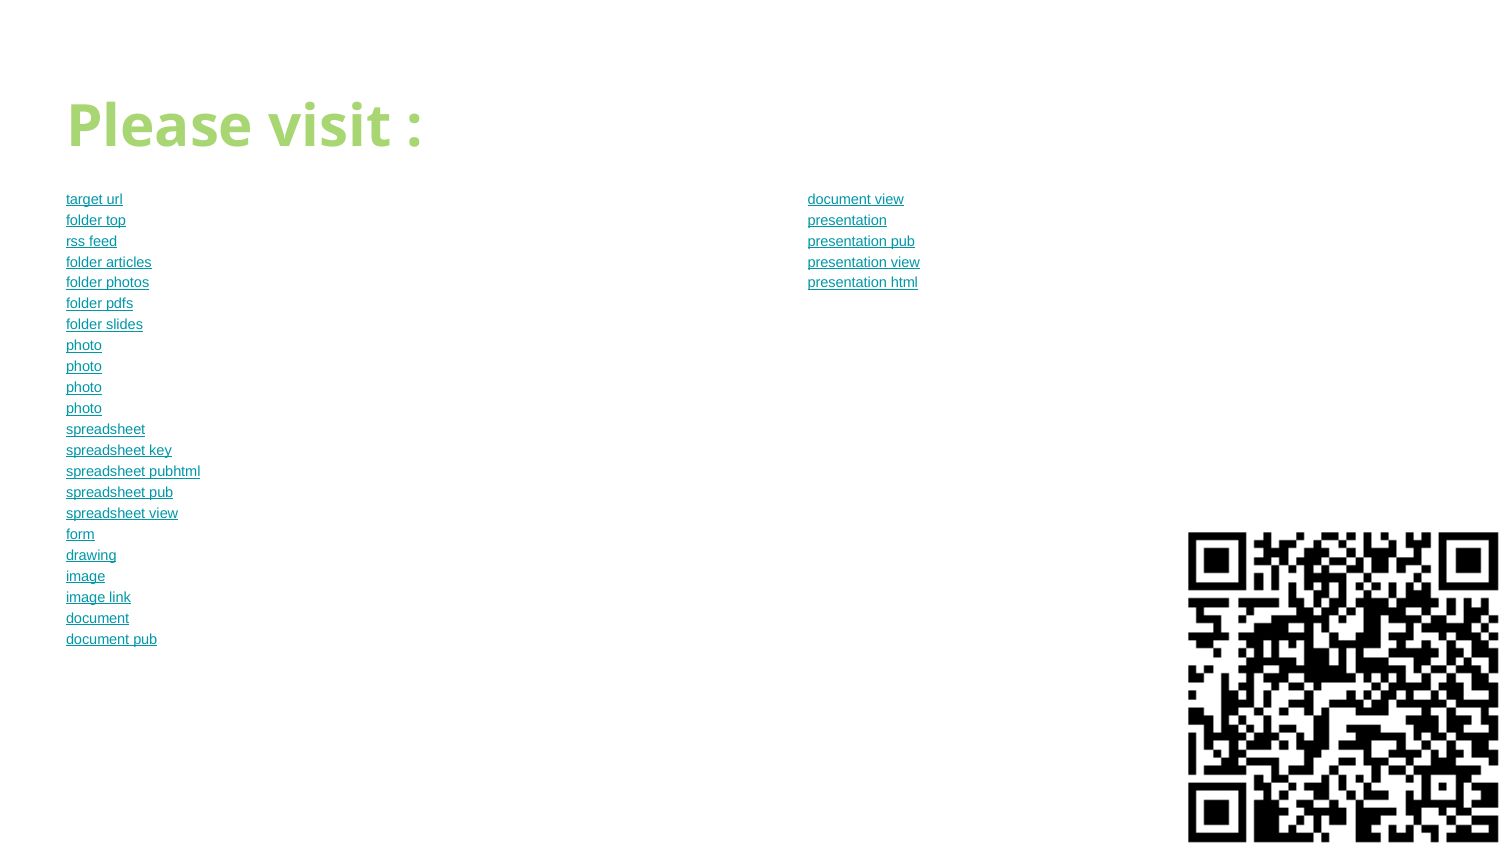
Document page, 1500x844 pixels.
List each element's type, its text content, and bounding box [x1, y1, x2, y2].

list document view presentation presentation pub presentation view presentation html [792, 189, 1449, 750]
title Please visit : [51, 72, 1449, 167]
picture [1187, 531, 1500, 844]
list target url folder top rss feed folder articles folder photos folder pdfs folder slides photo photo photo photo spreadsheet spreadsheet key spreadsheet pubhtml spreadsheet pub spreadsheet view form drawing image image link document document pub [51, 189, 708, 750]
